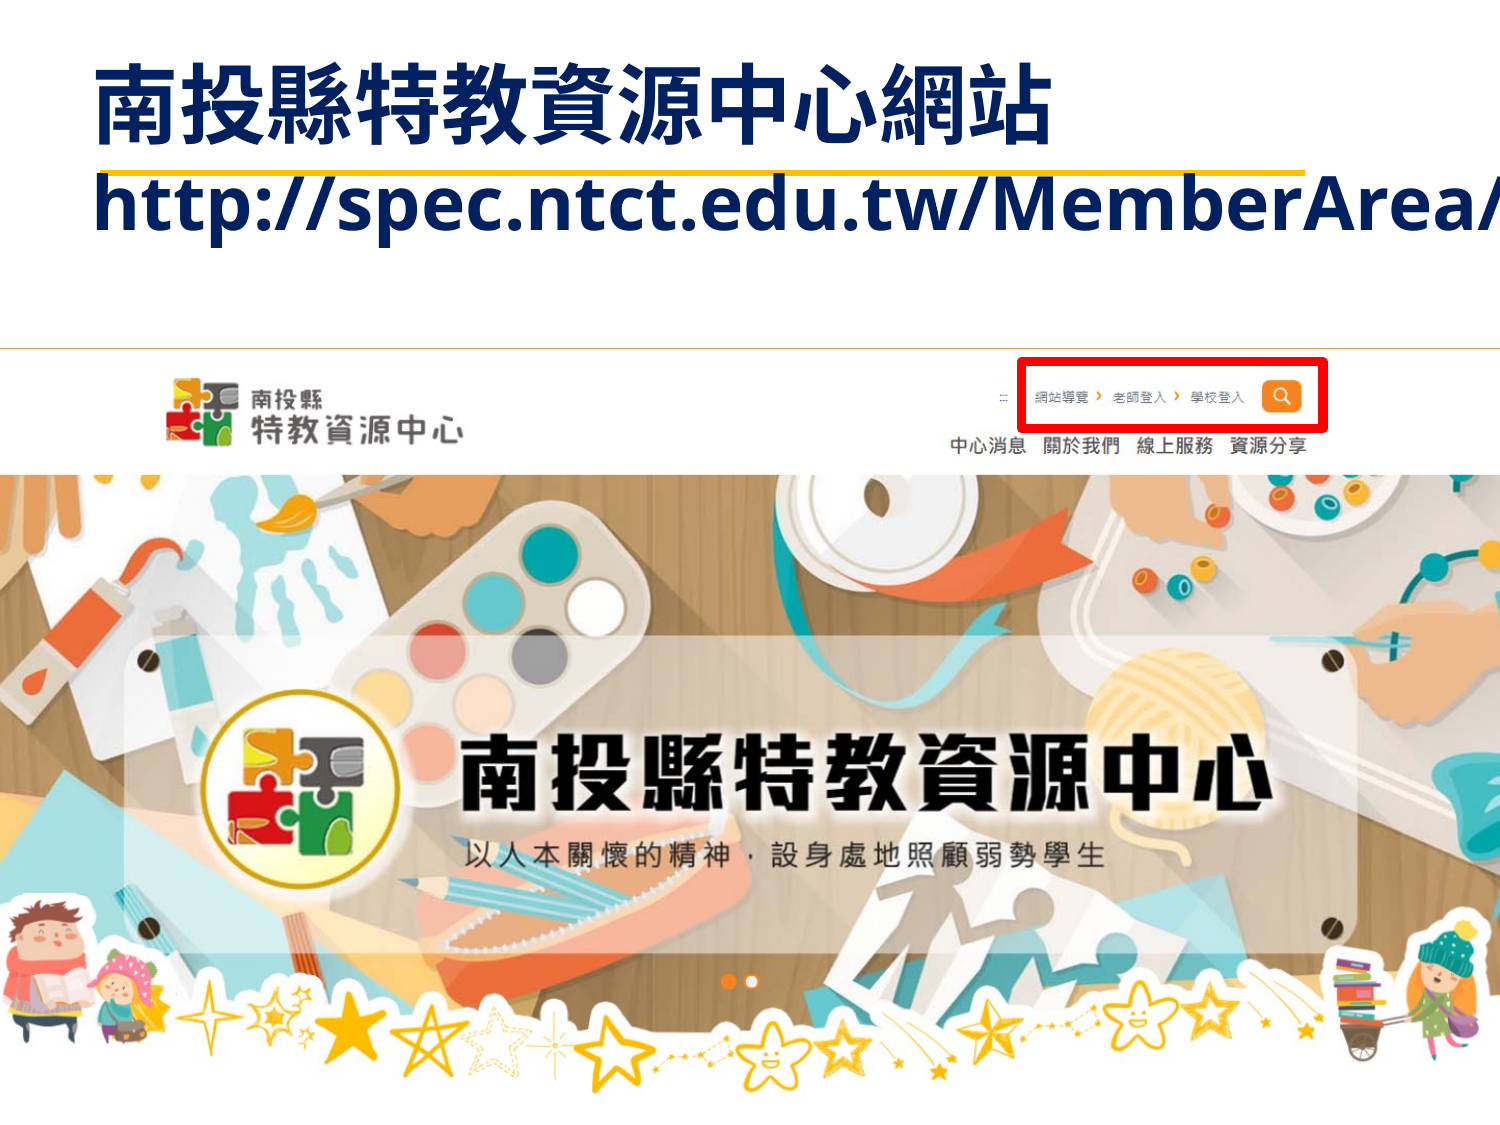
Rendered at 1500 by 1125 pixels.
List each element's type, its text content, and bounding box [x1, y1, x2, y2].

picture [0, 348, 1500, 1125]
text_box 南投縣特教資源中心網站 http://spec.ntct.edu.tw/MemberArea/ [76, 42, 1494, 255]
